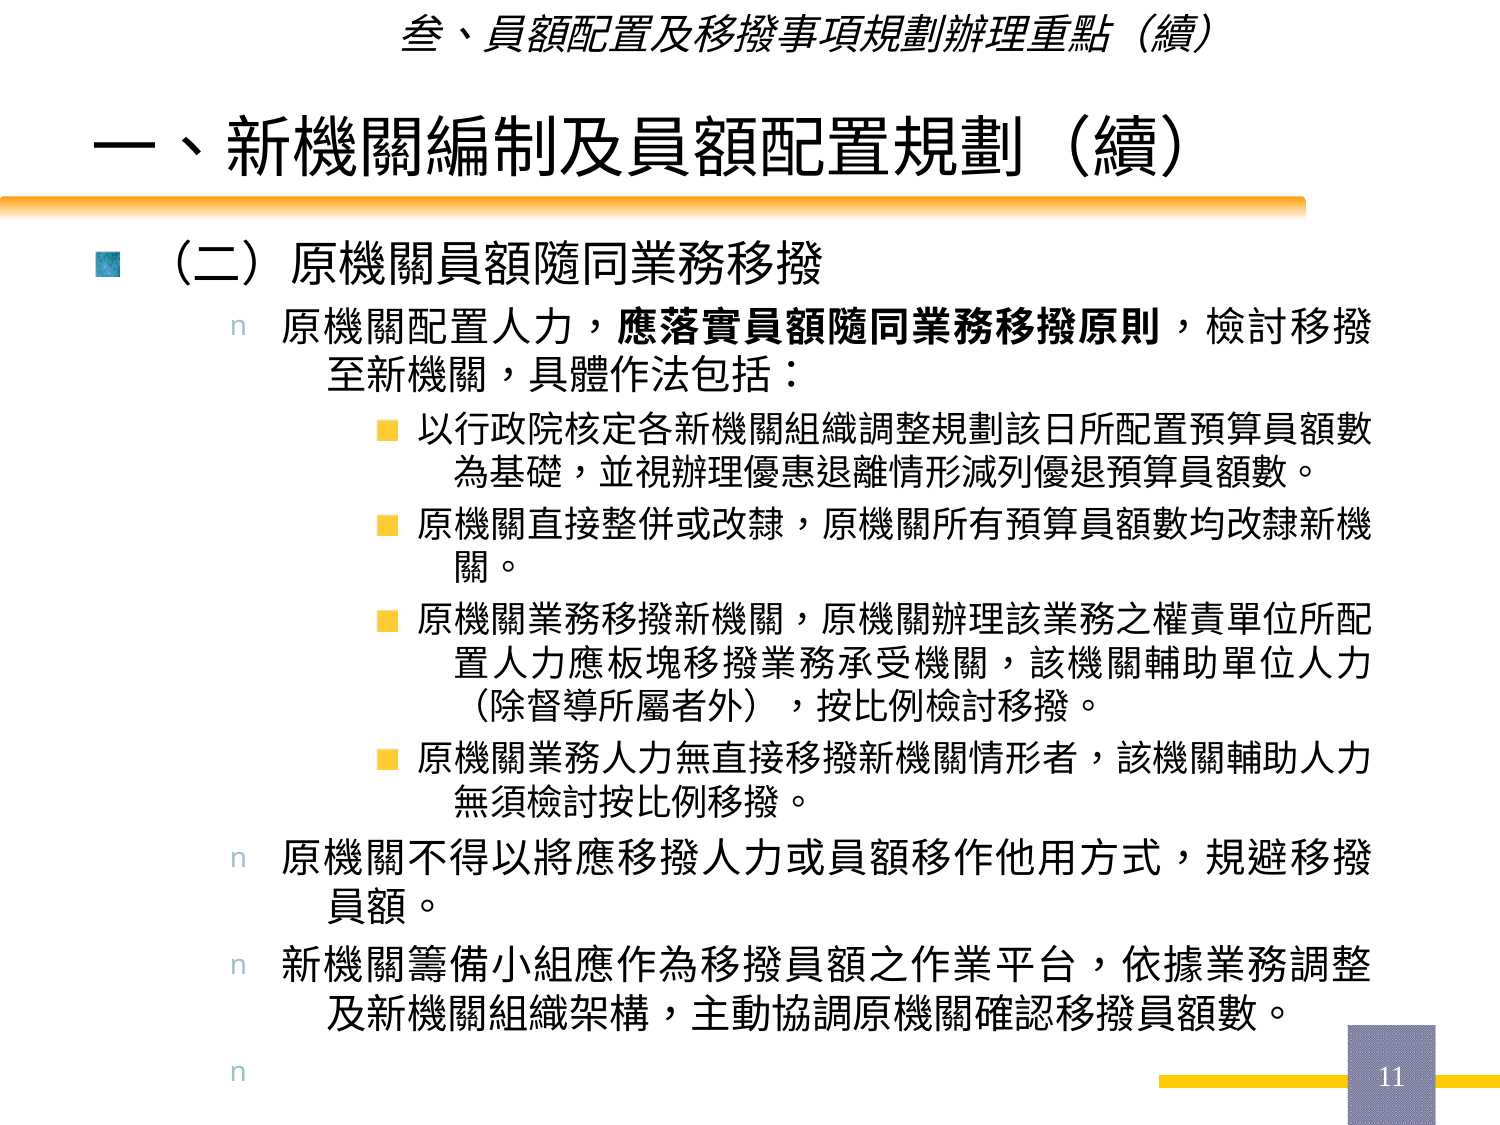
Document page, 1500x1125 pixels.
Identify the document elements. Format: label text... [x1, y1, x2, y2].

list （二）原機關員額隨同業務移撥 原機關配置人力，應落實員額隨同業務移撥原則，檢討移撥至新機關，具體作法包括： 以行政院核定各新機關組織調整規劃該日所配置預算員額數為基礎，並視辦理優惠退離情形減列優退預算員額數。 原機關直接整併或改隸，原機關所有預算員額數均改隸新機關。 原機關業務移撥新機關，原機關辦理該業務之權責單位所配置人力應板塊移撥業務承受機關，該機關輔助單位人力（除督導所屬者外），按比例檢討移撥。 原機關業務人力無直接移撥新機關情形者，該機關輔助人力無須檢討按比例移撥。 原機關不得以將應移撥人力或員額移作他用方式，規避移撥員額。 新機關籌備小組應作為移撥員額之作業平台，依據業務調整及新機關組織架構，主動協調原機關確認移撥員額數。 [75, 224, 1388, 1075]
text_box 叁、員額配置及移撥事項規劃辦理重點（續） [383, 0, 1500, 66]
title 一、新機關編制及員額配置規劃（續） [76, 54, 1424, 193]
text_box [1347, 1025, 1436, 1125]
